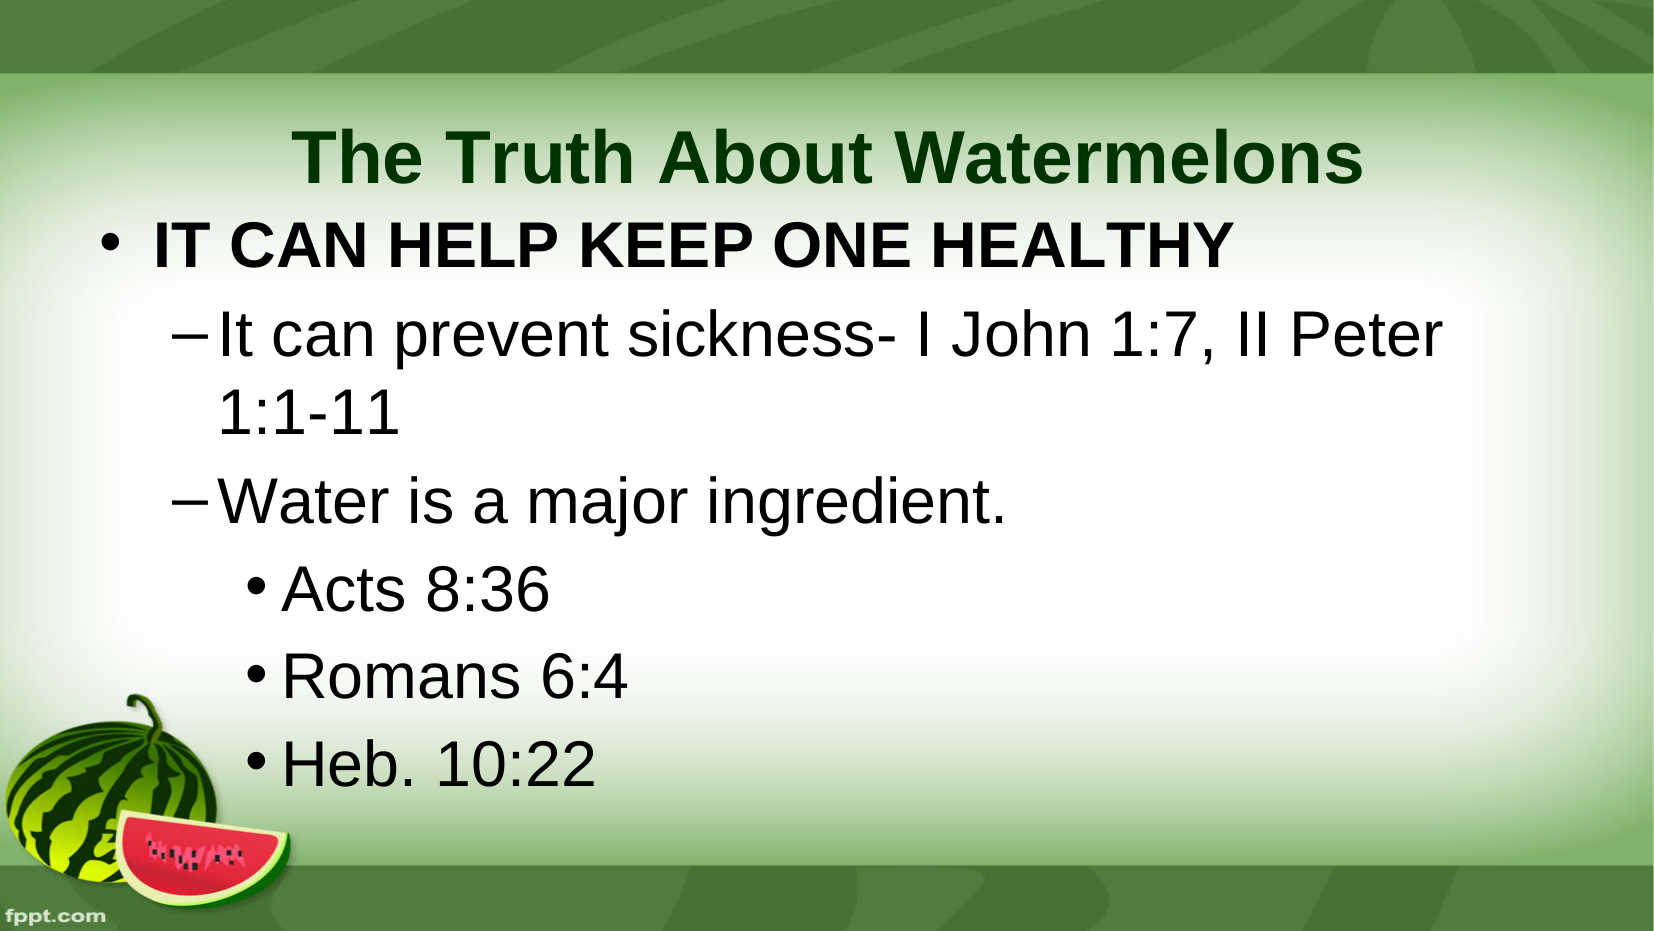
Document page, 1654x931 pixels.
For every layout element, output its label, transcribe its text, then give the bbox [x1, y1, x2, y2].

picture [0, 0, 1654, 931]
title The Truth About Watermelons [84, 75, 1573, 195]
list IT CAN HELP KEEP ONE HEALTHY It can prevent sickness- I John 1:7, II Peter 1:1-11 Water is a major ingredient. Acts 8:36 Romans 6:4 Heb. 10:22 [84, 195, 1573, 811]
